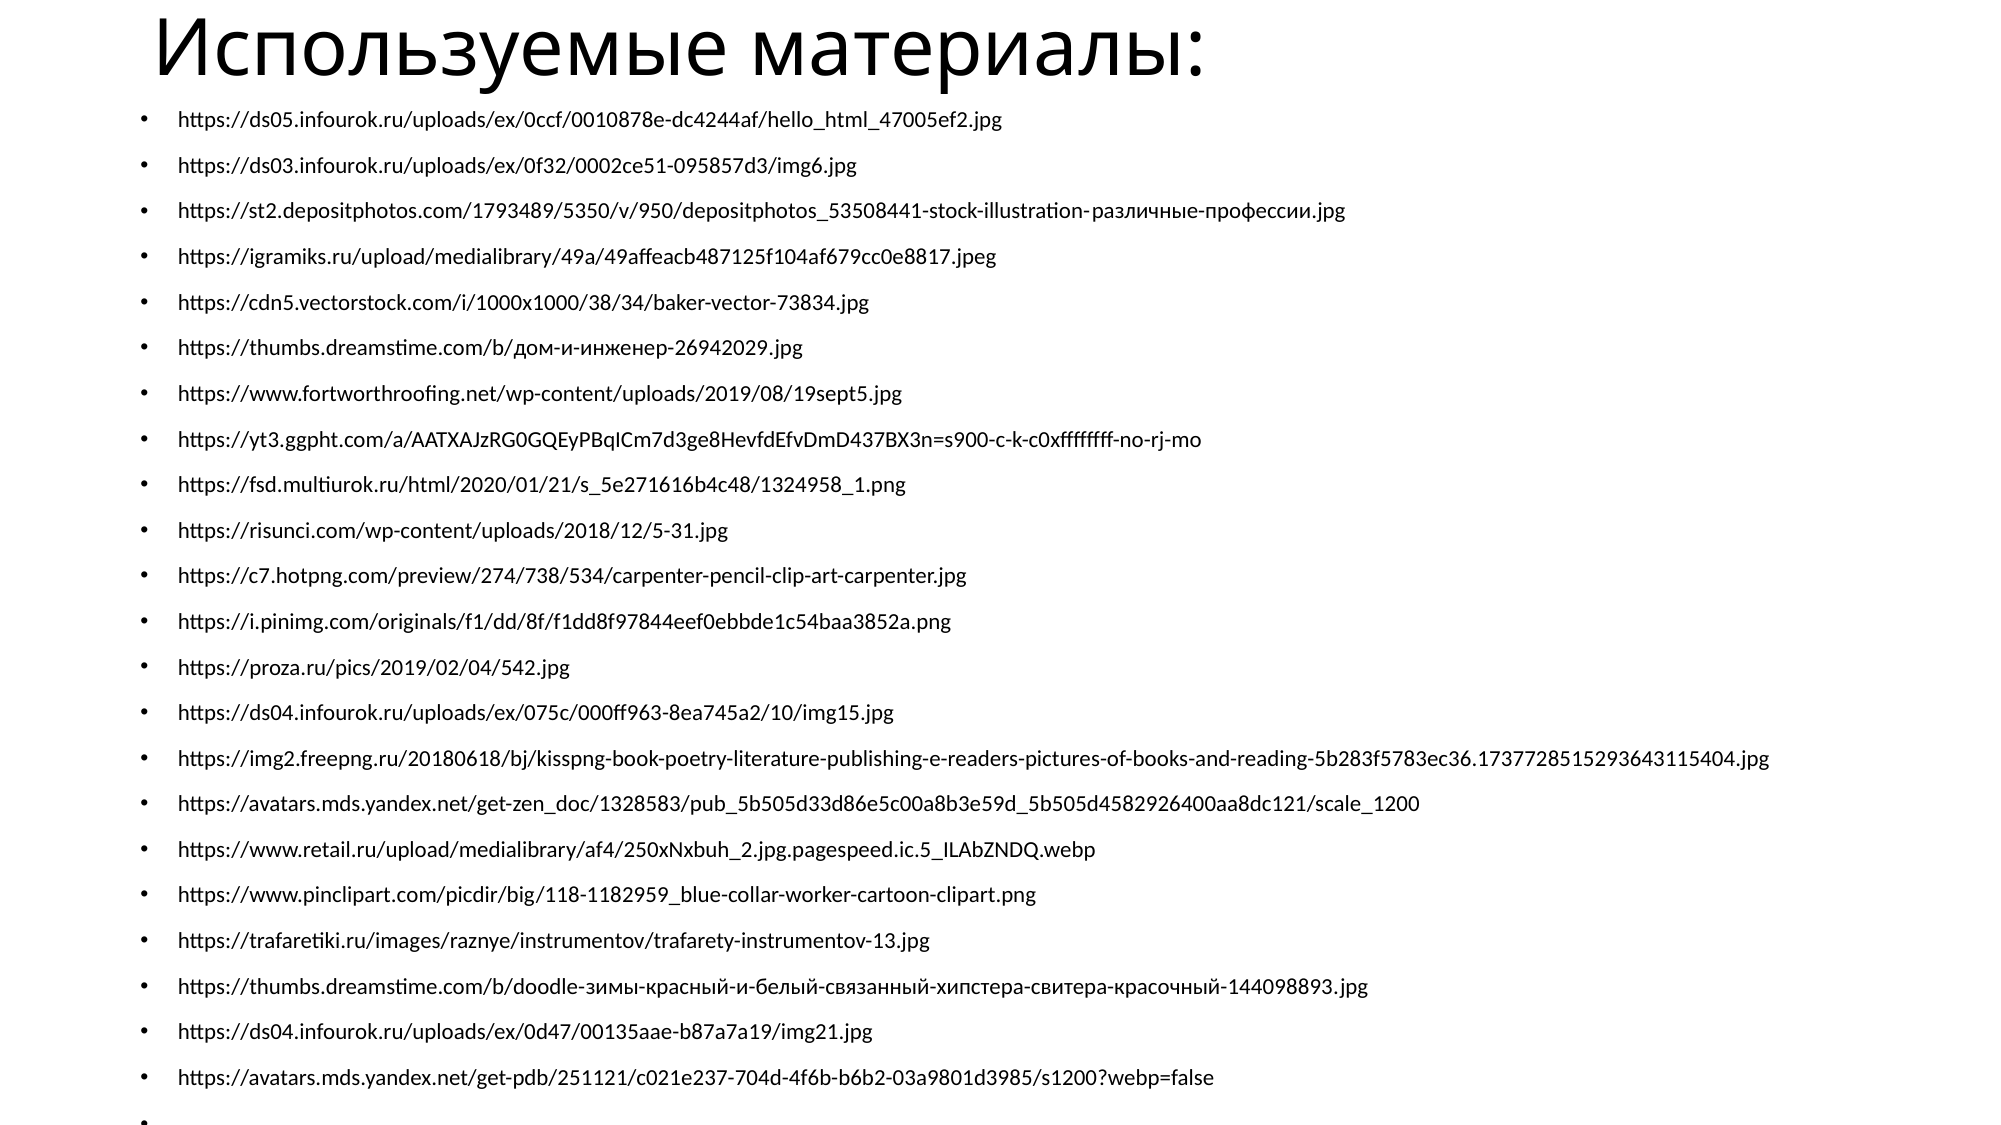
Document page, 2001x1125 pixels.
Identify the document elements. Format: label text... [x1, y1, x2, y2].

list https://ds05.infourok.ru/uploads/ex/0ccf/0010878e-dc4244af/hello_html_47005ef2.jpg https://ds03.infourok.ru/uploads/ex/0f32/0002ce51-095857d3/img6.jpg https://st2.depositphotos.com/1793489/5350/v/950/depositphotos_53508441-stock-illustration-различные-профессии.jpg https://igramiks.ru/upload/medialibrary/49a/49affeacb487125f104af679cc0e8817.jpeg https://cdn5.vectorstock.com/i/1000x1000/38/34/baker-vector-73834.jpg https://thumbs.dreamstime.com/b/дом-и-инженер-26942029.jpg https://www.fortworthroofing.net/wp-content/uploads/2019/08/19sept5.jpg https://yt3.ggpht.com/a/AATXAJzRG0GQEyPBqICm7d3ge8HevfdEfvDmD437BX3n=s900-c-k-c0xffffffff-no-rj-mo https://fsd.multiurok.ru/html/2020/01/21/s_5e271616b4c48/1324958_1.png https://risunci.com/wp-content/uploads/2018/12/5-31.jpg https://c7.hotpng.com/preview/274/738/534/carpenter-pencil-clip-art-carpenter.jpg https://i.pinimg.com/originals/f1/dd/8f/f1dd8f97844eef0ebbde1c54baa3852a.png https://proza.ru/pics/2019/02/04/542.jpg https://ds04.infourok.ru/uploads/ex/075c/000ff963-8ea745a2/10/img15.jpg https://img2.freepng.ru/20180618/bj/kisspng-book-poetry-literature-publishing-e-readers-pictures-of-books-and-reading-5b283f5783ec36.1737728515293643115404.jpg https://avatars.mds.yandex.net/get-zen_doc/1328583/pub_5b505d33d86e5c00a8b3e59d_5b505d4582926400aa8dc121/scale_1200 https://www.retail.ru/upload/medialibrary/af4/250xNxbuh_2.jpg.pagespeed.ic.5_ILAbZNDQ.webp https://www.pinclipart.com/picdir/big/118-1182959_blue-collar-worker-cartoon-clipart.png https://trafaretiki.ru/images/raznye/instrumentov/trafarety-instrumentov-13.jpg https://thumbs.dreamstime.com/b/doodle-зимы-красный-и-белый-связанный-хипстера-свитера-красочный-144098893.jpg https://ds04.infourok.ru/uploads/ex/0d47/00135aae-b87a7a19/img21.jpg https://avatars.mds.yandex.net/get-pdb/251121/c021e237-704d-4f6b-b6b2-03a9801d3985/s1200?webp=false [125, 100, 1851, 1113]
title Используемые материалы: [137, 0, 1863, 101]
